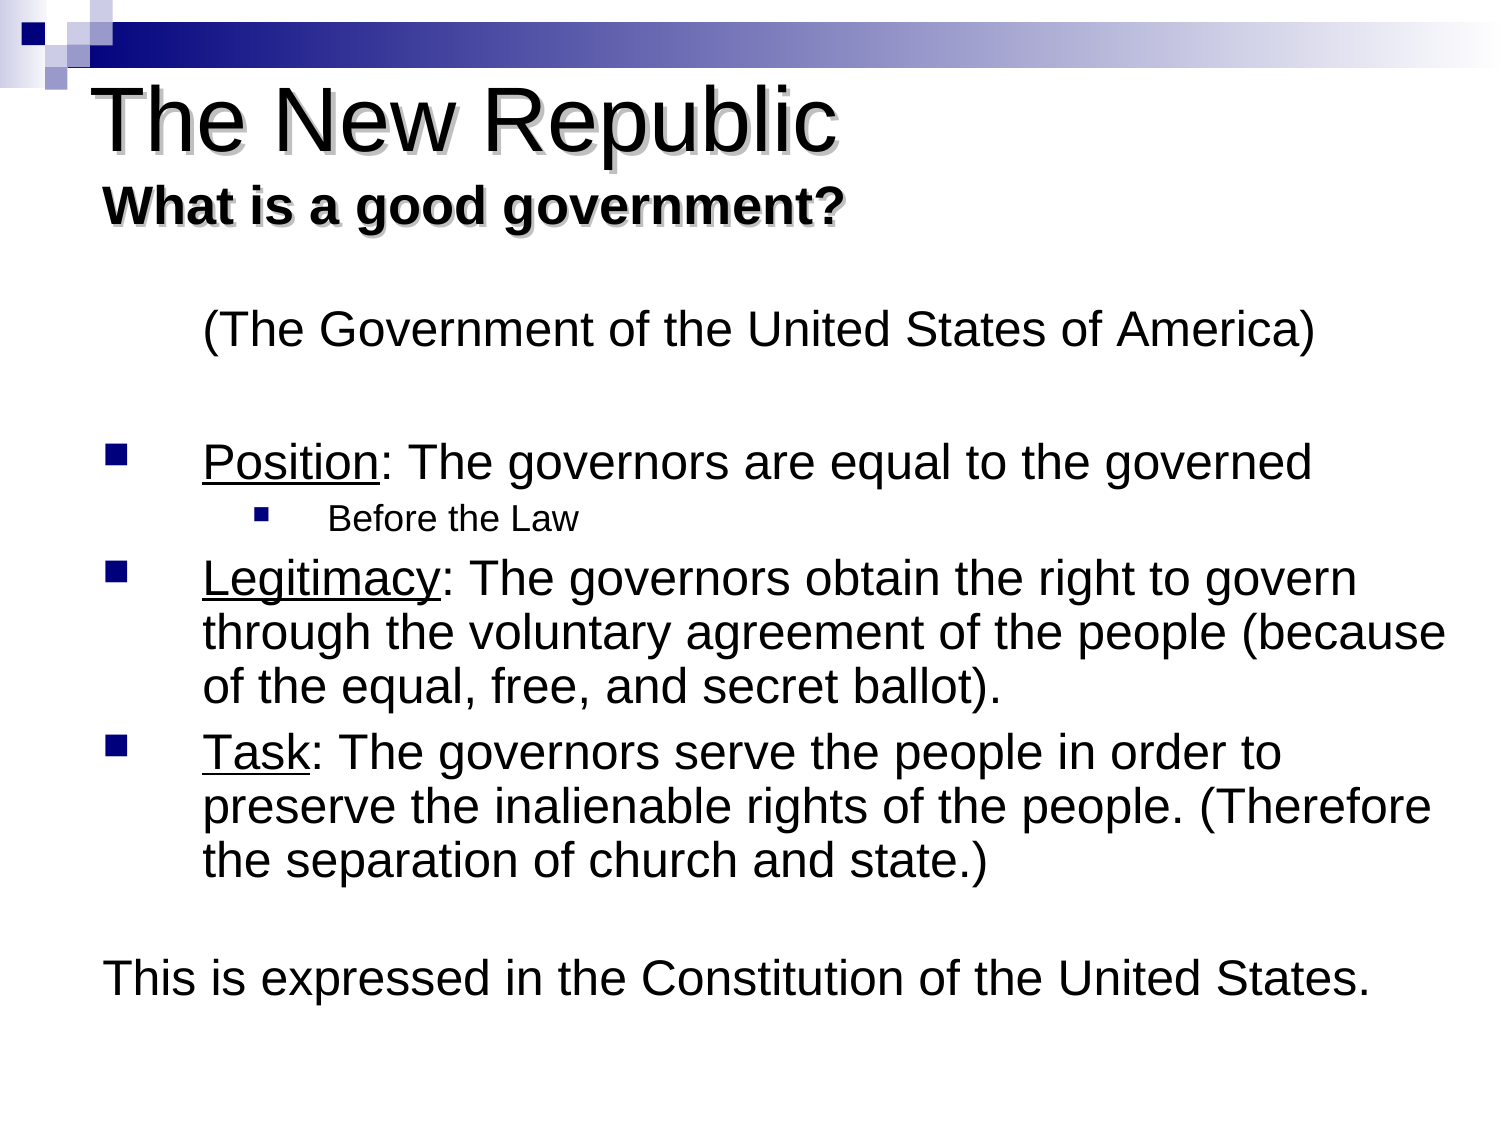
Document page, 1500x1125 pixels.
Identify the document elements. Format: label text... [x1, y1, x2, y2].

list What is a good government? (The Government of the United States of America) Position: The governors are equal to the governed Before the Law Legitimacy: The governors obtain the right to govern through the voluntary agreement of the people (because of the equal, free, and secret ballot). Task: The governors serve the people in order to preserve the inalienable rights of the people. (Therefore the separation of church and state.) [87, 170, 1463, 963]
text_box This is expressed in the Constitution of the United States. [87, 937, 1450, 1013]
title The New Republic [75, 21, 1426, 209]
